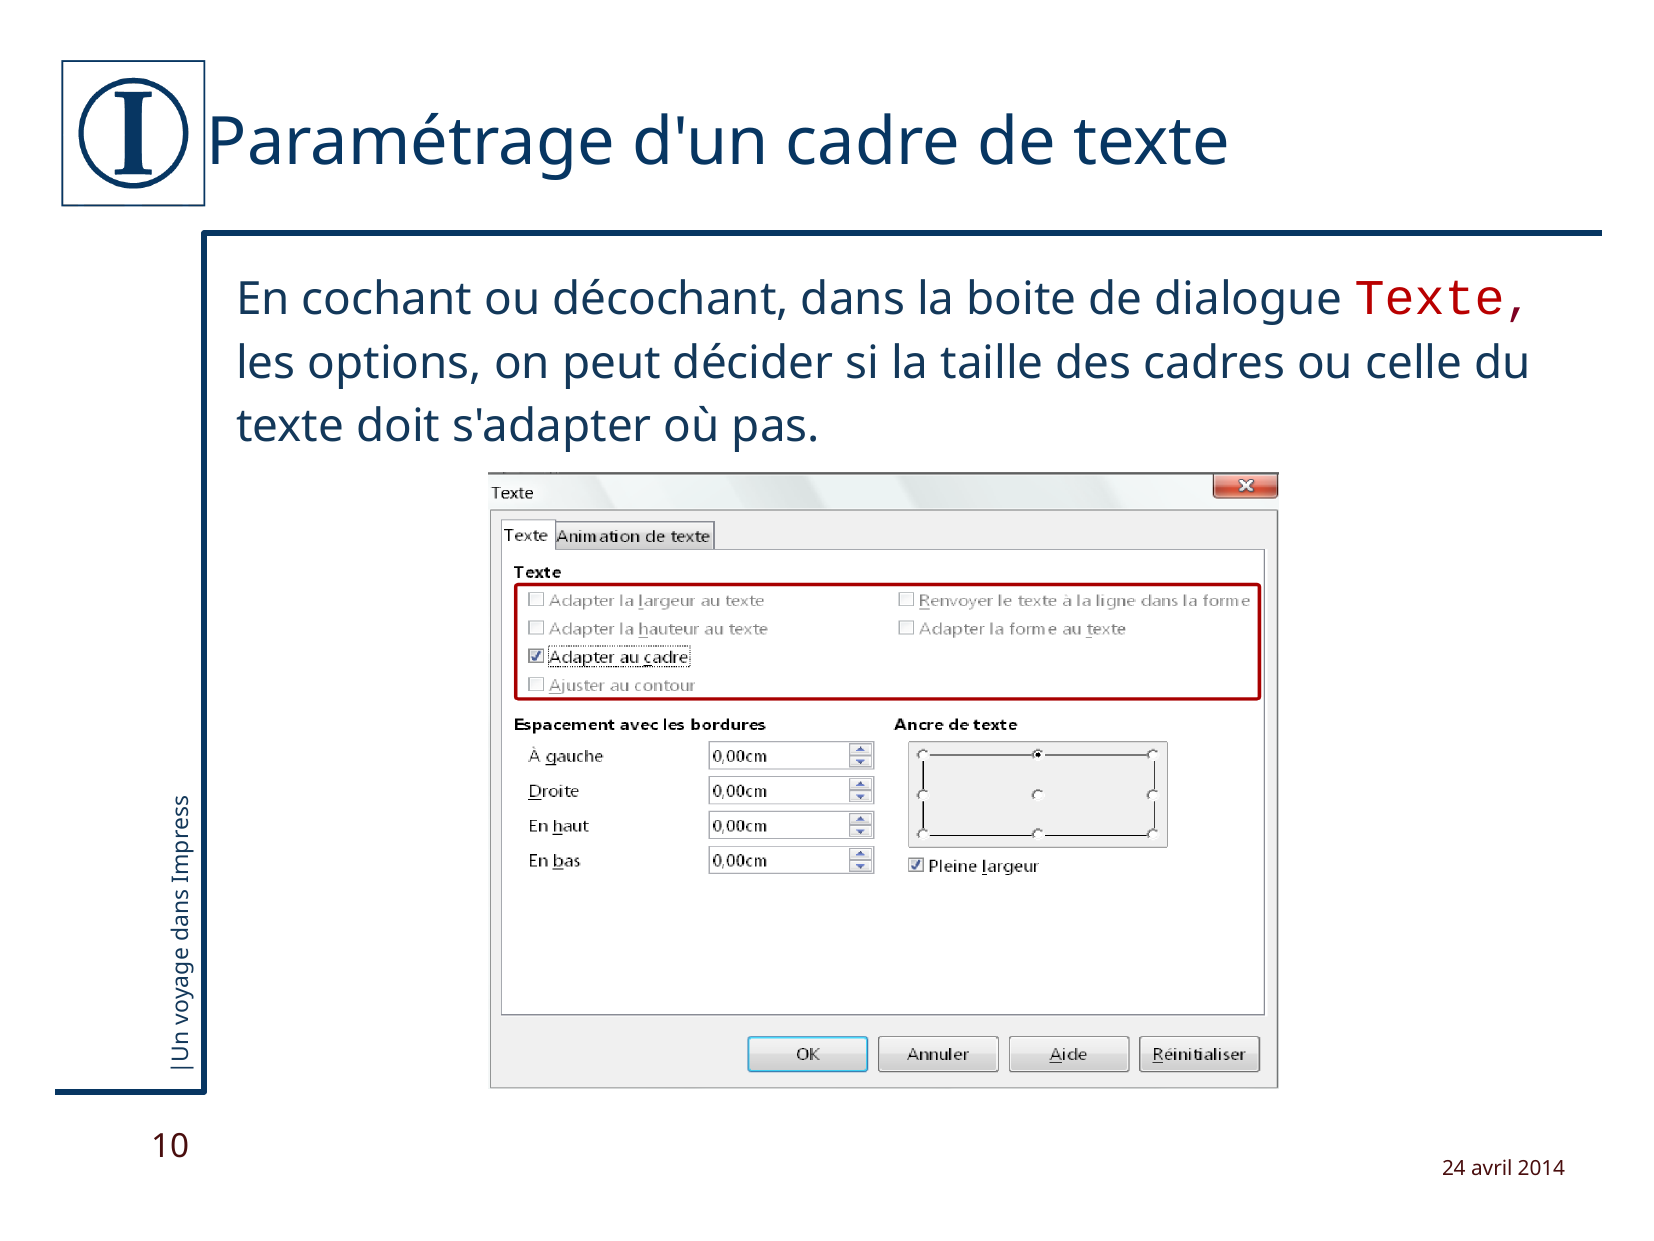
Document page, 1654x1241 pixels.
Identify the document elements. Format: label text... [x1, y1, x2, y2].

picture [488, 472, 1279, 1089]
picture [59, 58, 207, 207]
title Paramétrage d'un cadre de texte [206, 64, 1565, 213]
list En cochant ou décochant, dans la boite de dialogue Texte, les options, on peut décider si la taille des cadres ou celle du texte doit s'adapter où pas. [236, 265, 1595, 661]
